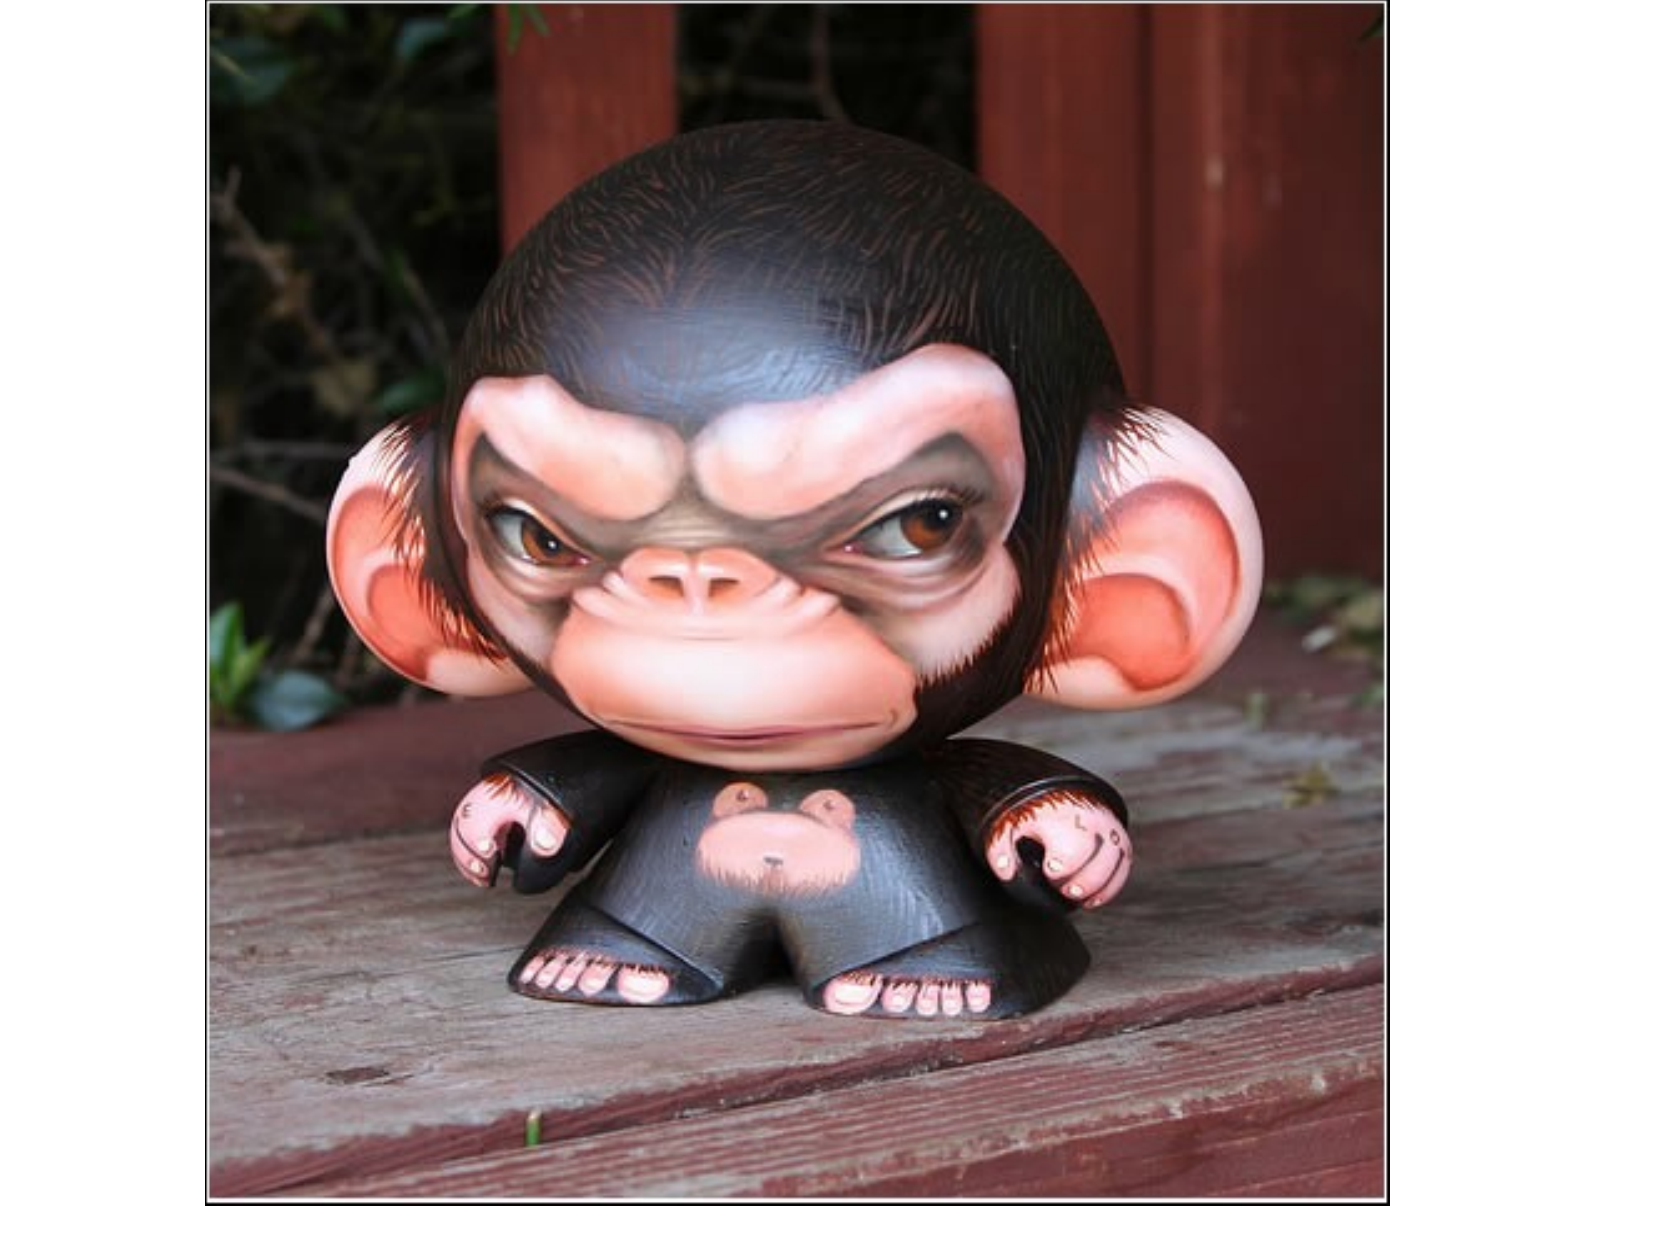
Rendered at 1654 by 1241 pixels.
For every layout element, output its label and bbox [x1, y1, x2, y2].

picture [205, 0, 1390, 1206]
